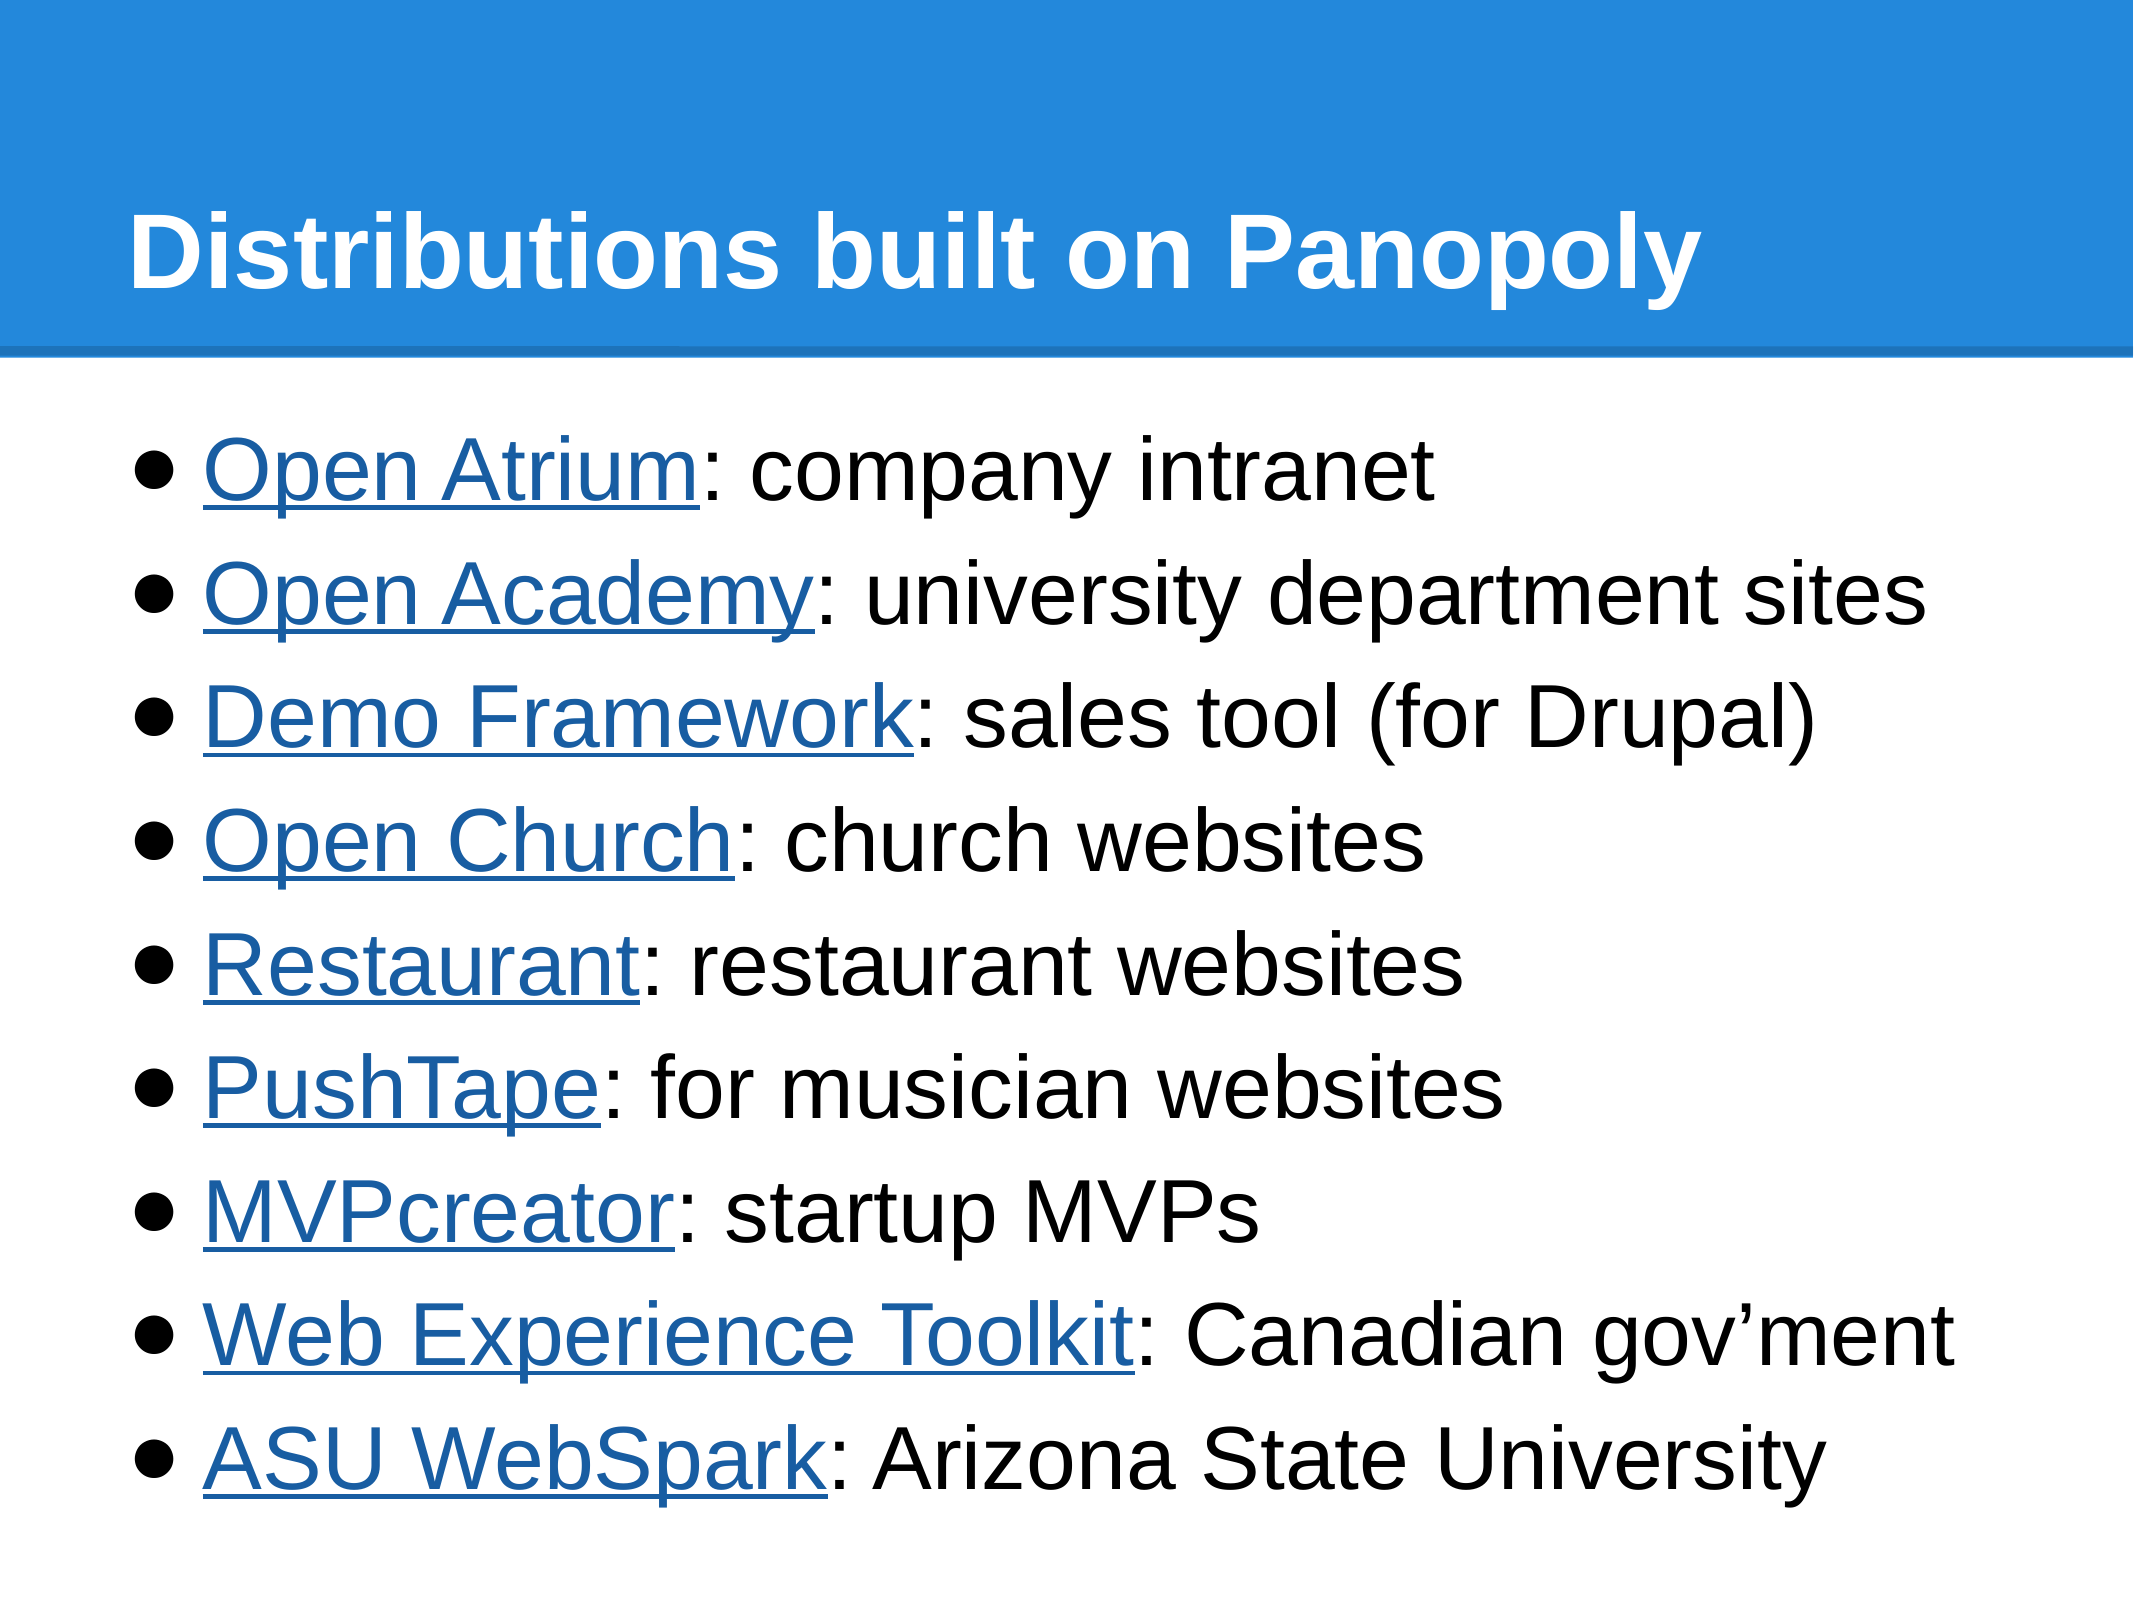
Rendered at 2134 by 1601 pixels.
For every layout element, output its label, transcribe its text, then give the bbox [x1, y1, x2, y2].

list Open Atrium: company intranet Open Academy: university department sites Demo Framework: sales tool (for Drupal) Open Church: church websites Restaurant: restaurant websites PushTape: for musician websites MVPcreator: startup MVPs Web Experience Toolkit: Canadian gov’ment ASU WebSpark: Arizona State University [106, 373, 2027, 1533]
title Distributions built on Panopoly [106, 64, 2027, 331]
